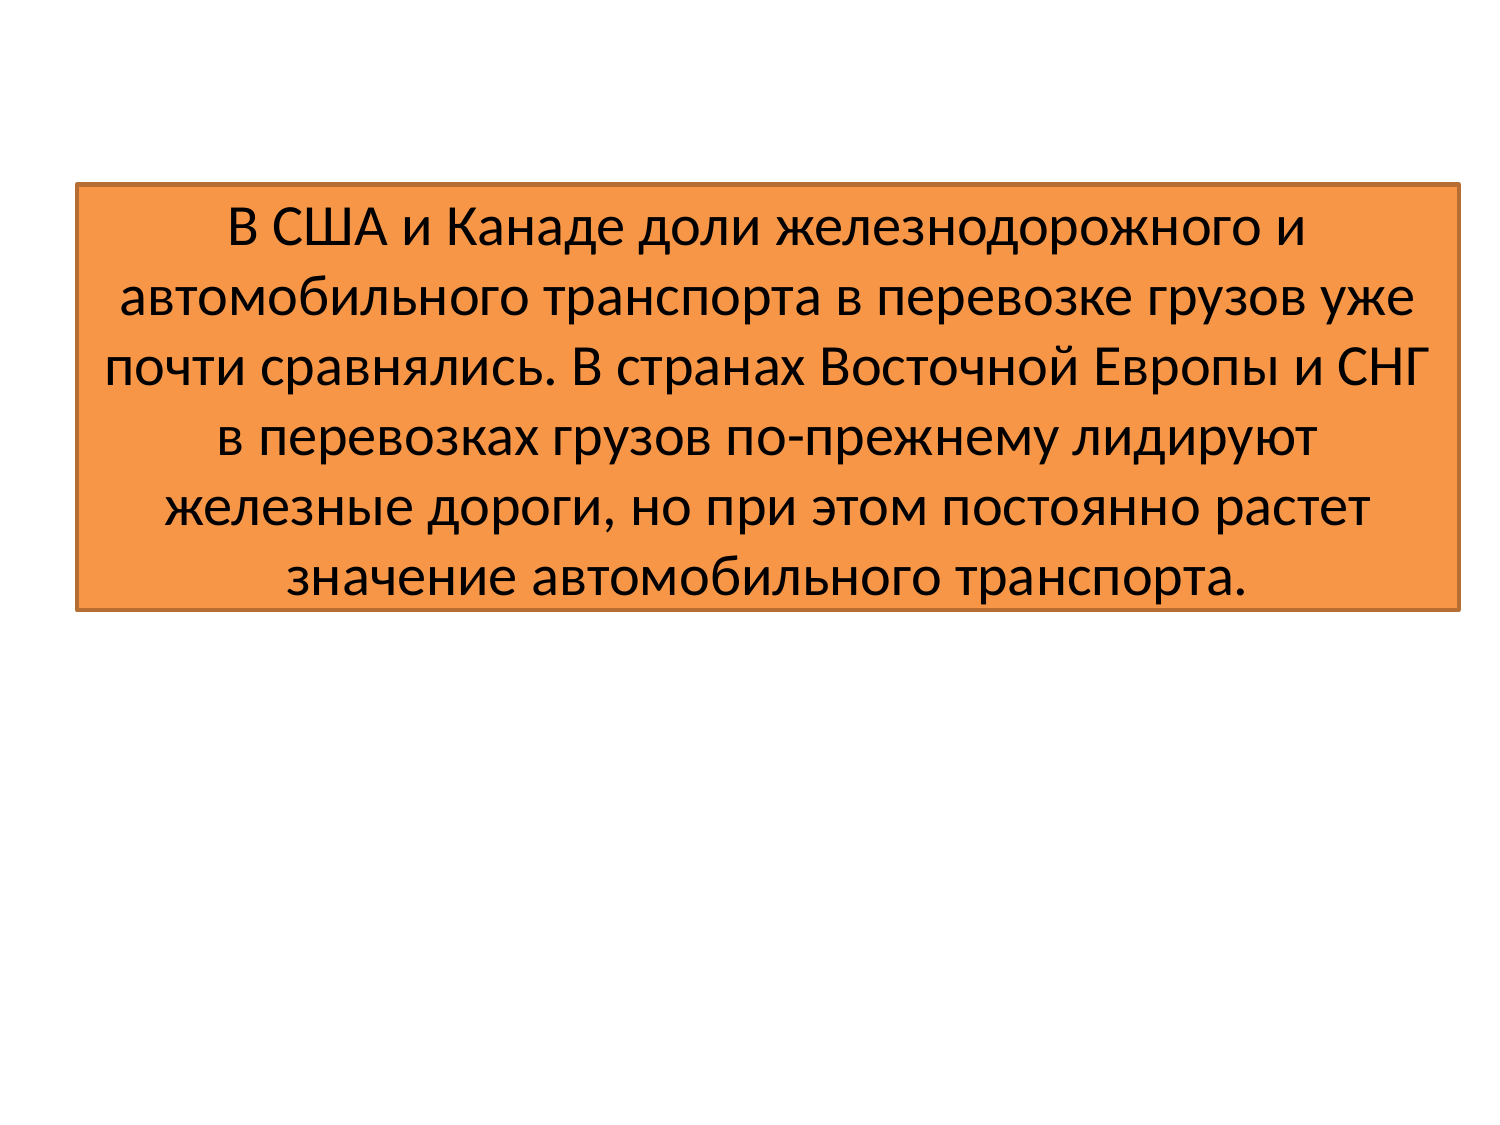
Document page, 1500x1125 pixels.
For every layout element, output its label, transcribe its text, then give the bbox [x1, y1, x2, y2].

text_box В США и Канаде доли железнодорожного и автомобильного транспорта в перевозке грузов уже почти сравнялись. В странах Восточной Европы и СНГ в перевозках грузов по-прежнему лидируют железные дороги, но при этом постоянно растет значение автомобильного транспорта. [76, 184, 1459, 610]
